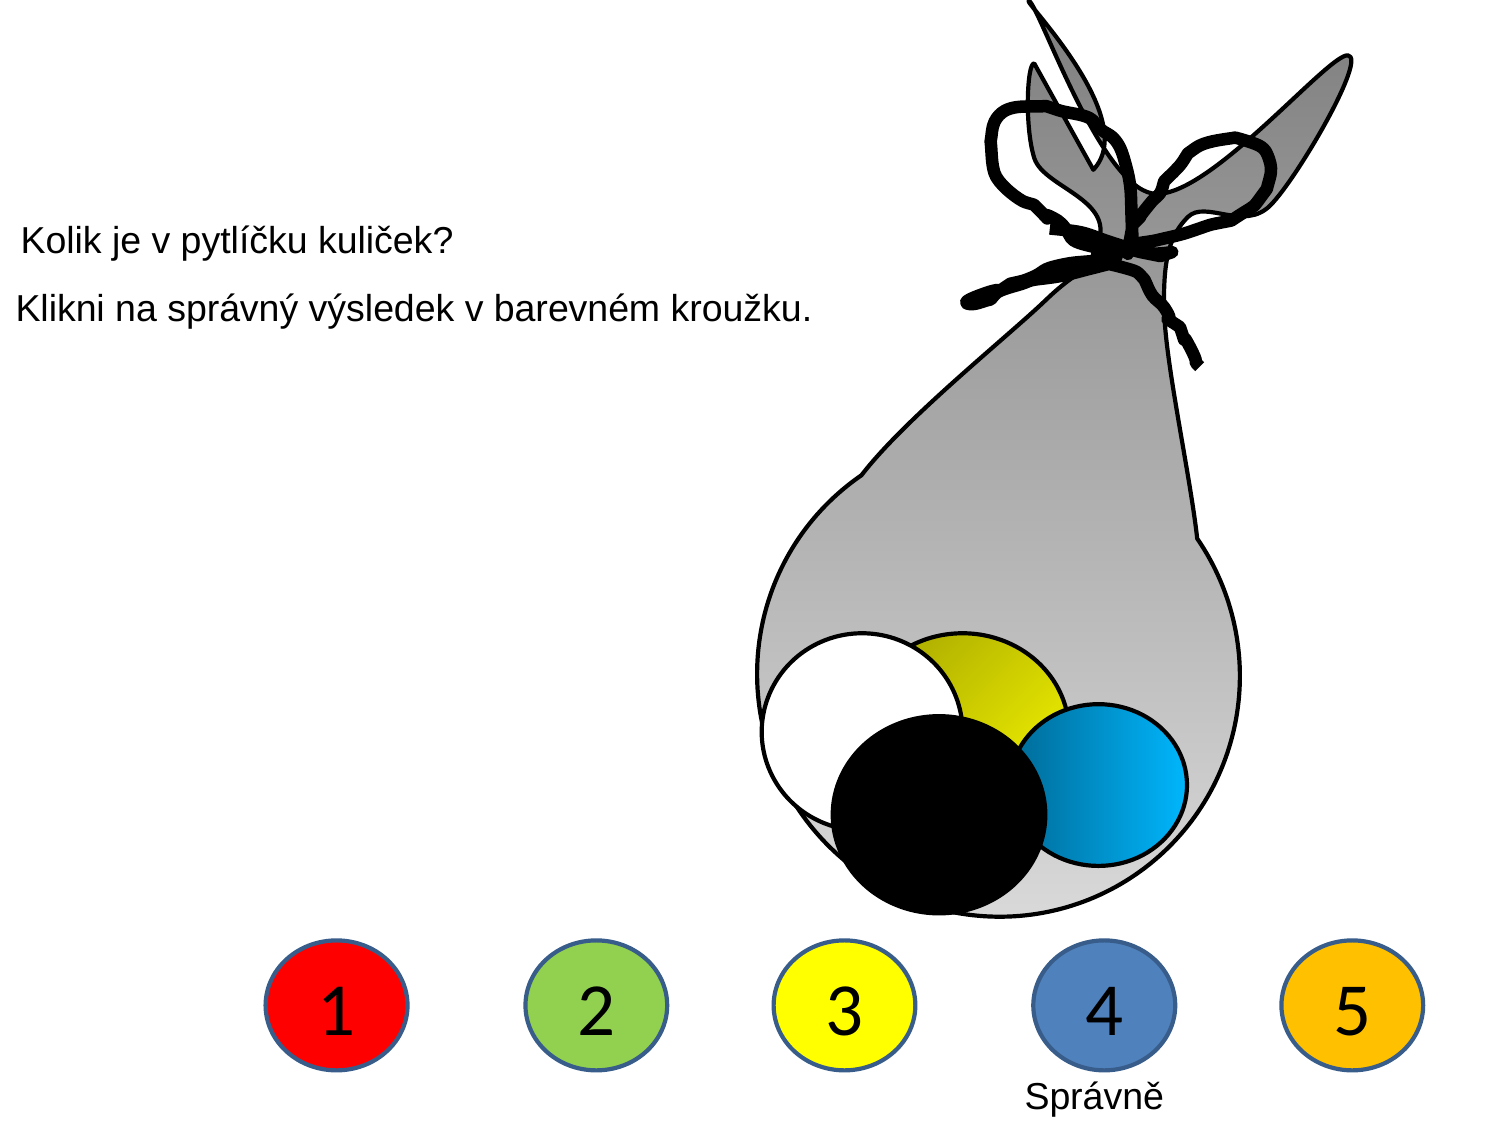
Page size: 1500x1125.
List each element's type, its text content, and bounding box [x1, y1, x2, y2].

text_box [1027, 63, 1056, 102]
text_box 1 [265, 940, 408, 1071]
text_box 4 [1033, 940, 1176, 1064]
text_box [1028, 0, 1103, 121]
text_box Správně [1009, 1064, 1223, 1125]
text_box Klikni na správný výsledek v barevném kroužku. [0, 231, 828, 338]
text_box [1137, 186, 1151, 207]
text_box 2 [525, 940, 668, 1071]
text_box [1027, 113, 1125, 239]
text_box [1139, 146, 1264, 236]
text_box 3 [773, 940, 916, 1071]
text_box [1252, 55, 1352, 216]
text_box [1127, 258, 1167, 298]
text_box Kolik je v pytlíčku kuliček? [5, 207, 469, 231]
text_box [757, 271, 1240, 917]
text_box 5 [1281, 940, 1424, 1071]
